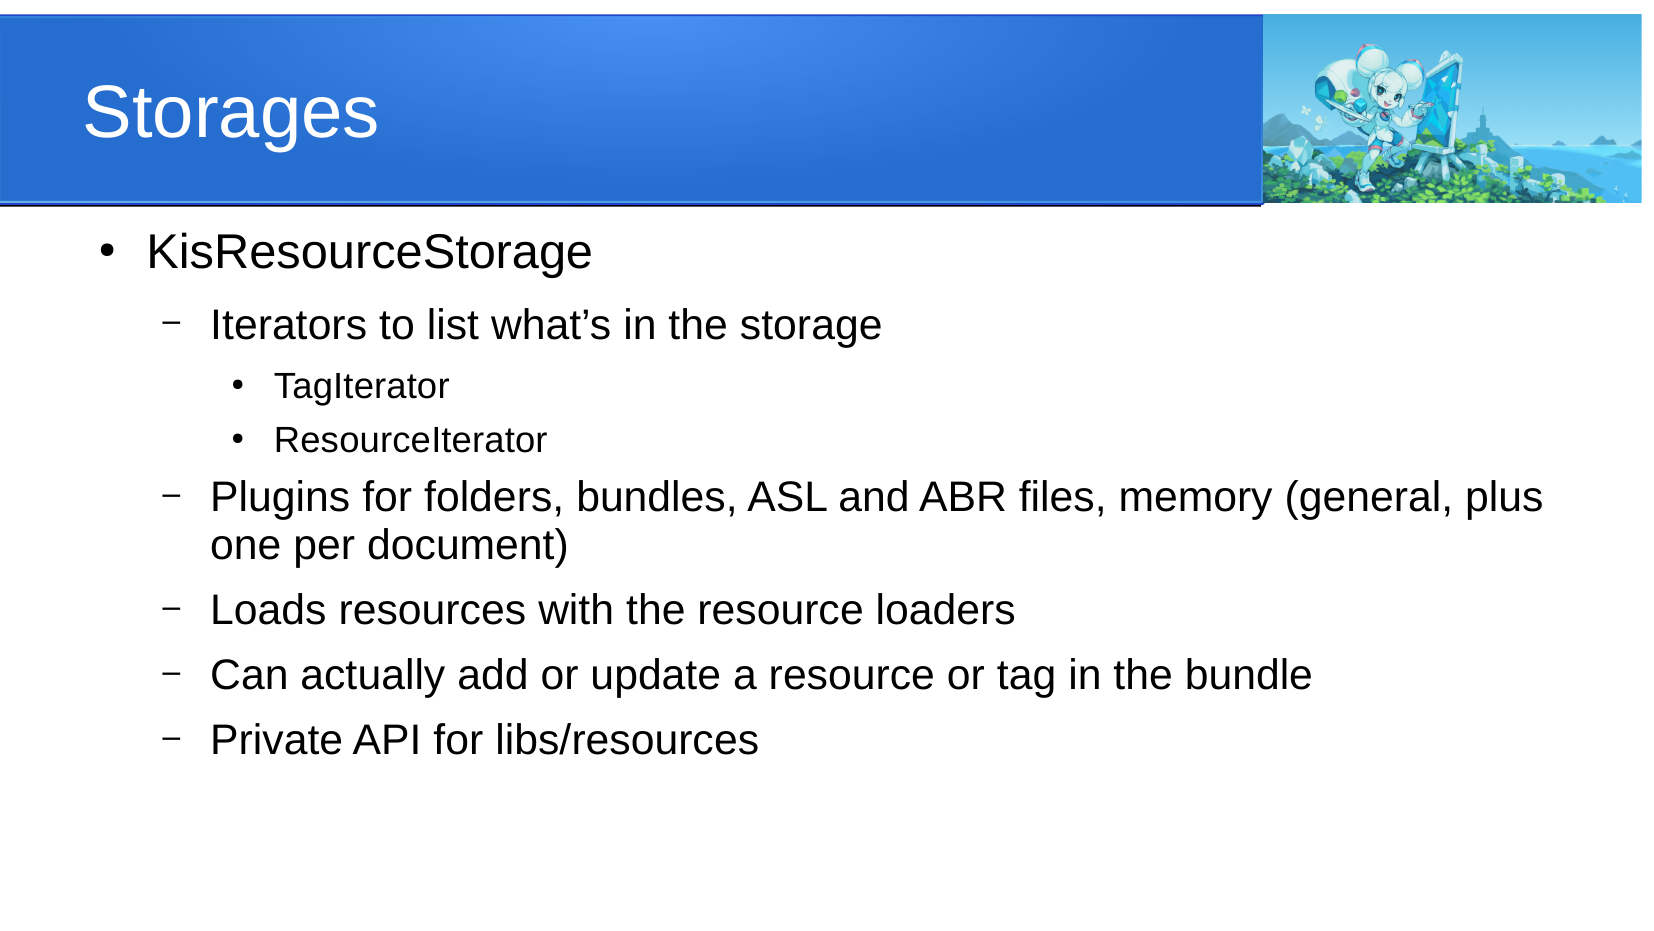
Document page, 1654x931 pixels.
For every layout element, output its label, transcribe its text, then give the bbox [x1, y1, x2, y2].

title Storages [82, 35, 1235, 189]
list KisResourceStorage Iterators to list what’s in the storage TagIterator ResourceIterator Plugins for folders, bundles, ASL and ABR files, memory (general, plus one per document) Loads resources with the resource loaders Can actually add or update a resource or tag in the bundle Private API for libs/resources [82, 224, 1571, 764]
picture [1263, 14, 1642, 203]
